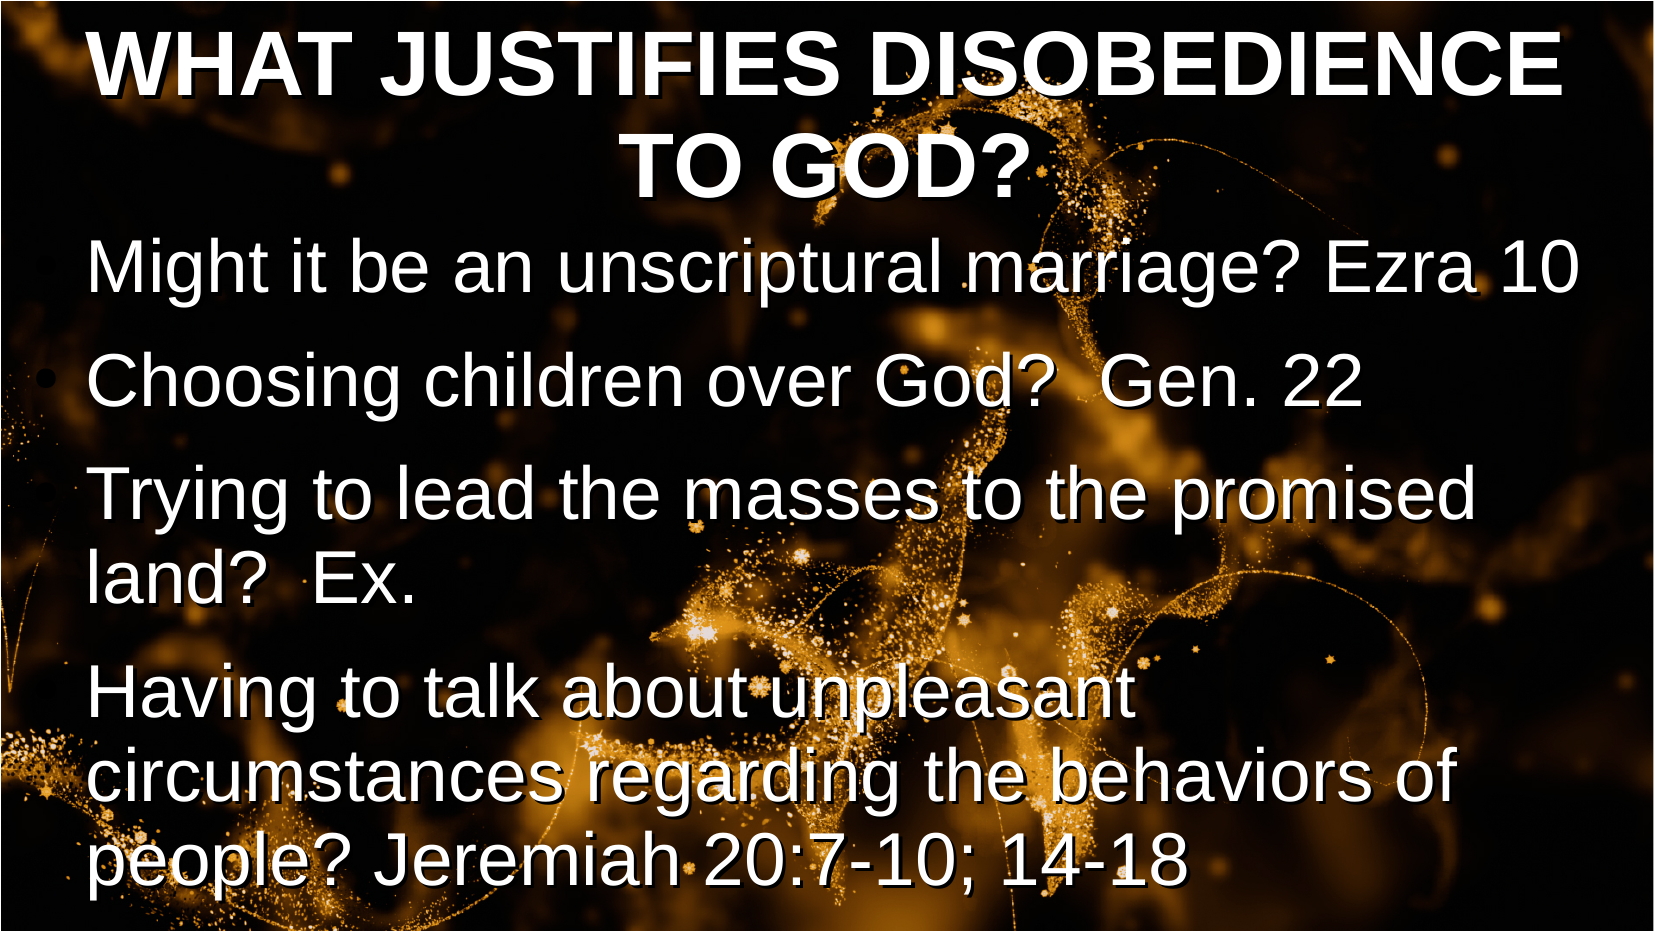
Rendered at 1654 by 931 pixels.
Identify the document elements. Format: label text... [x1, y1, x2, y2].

picture [1, 1, 1654, 931]
list Might it be an unscriptural marriage? Ezra 10 Choosing children over God? Gen. 22 Trying to lead the masses to the promised land? Ex. Having to talk about unpleasant circumstances regarding the behaviors of people? Jeremiah 20:7-10; 14-18 [15, 225, 1636, 916]
title WHAT JUSTIFIES DISOBEDIENCE TO GOD? [82, 12, 1571, 218]
